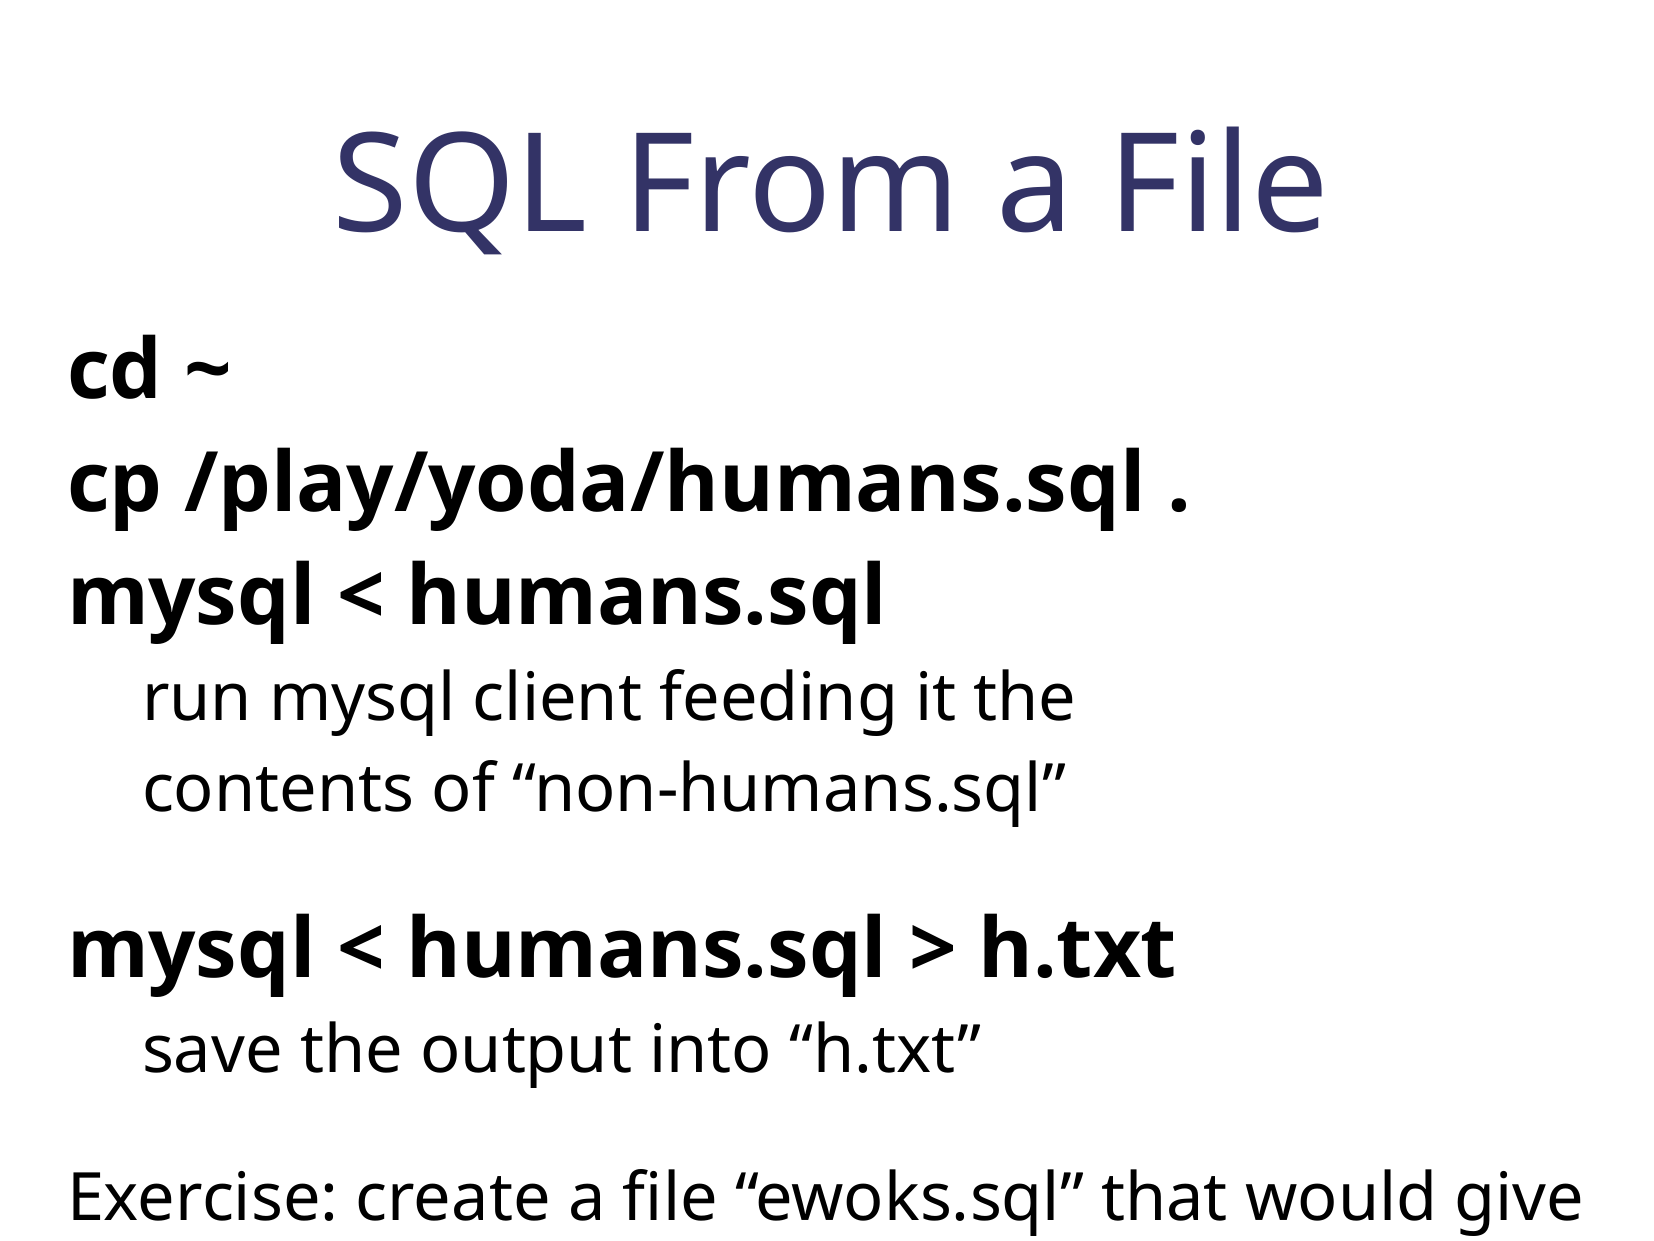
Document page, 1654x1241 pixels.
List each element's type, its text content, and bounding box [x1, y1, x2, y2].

subtitle cd ~ cp /play/yoda/humans.sql . mysql < humans.sql run mysql client feeding it the contents of “non-humans.sql” mysql < humans.sql > h.txt save the output into “h.txt” Exercise: create a file “ewoks.sql” that would give us a list of Ewoks. [67, 309, 1654, 1221]
title SQL From a File [86, 75, 1576, 283]
